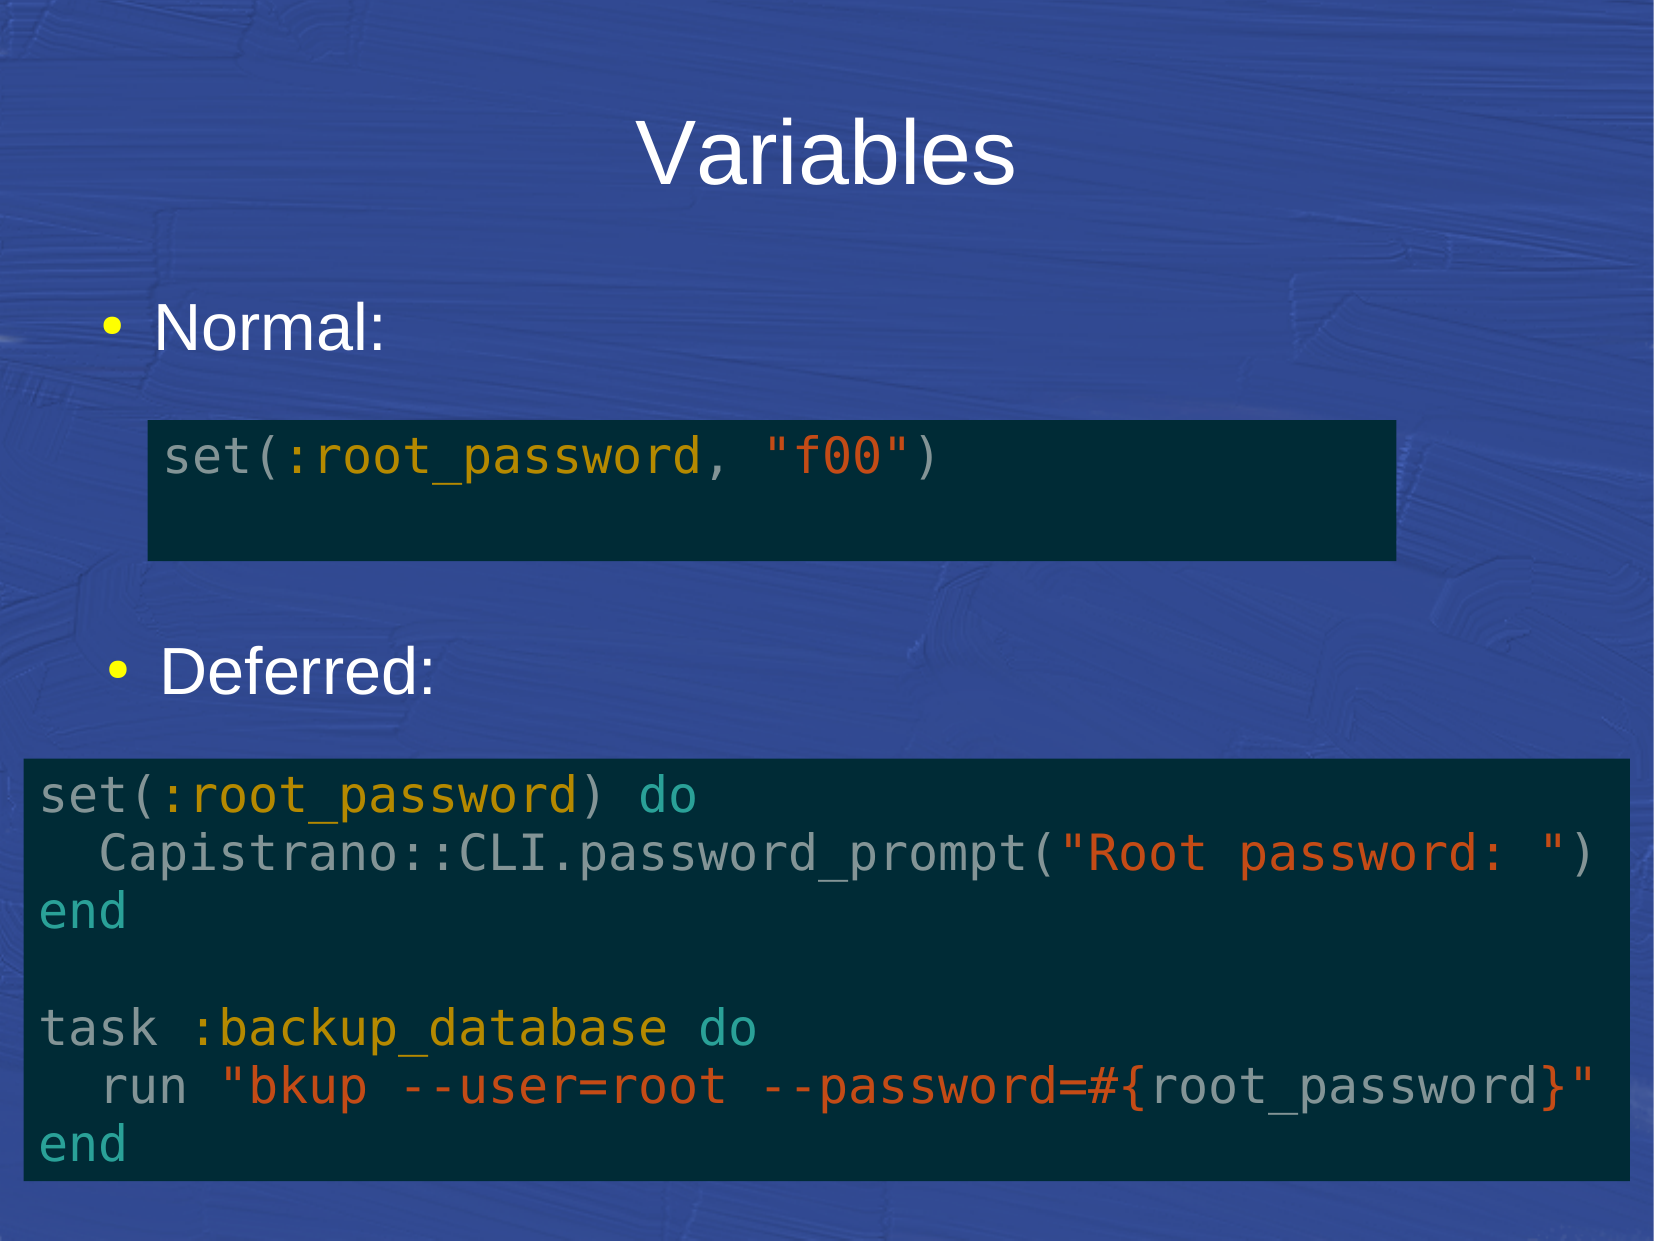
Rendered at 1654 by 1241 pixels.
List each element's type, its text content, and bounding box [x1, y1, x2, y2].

title Variables [82, 56, 1571, 250]
list Normal: [82, 290, 1571, 384]
text_box set(:root_password, "f00") [147, 420, 1397, 562]
text_box Deferred: [88, 633, 532, 709]
text_box set(:root_password) do Capistrano::CLI.password_prompt("Root password: ") end task :backup_database do run "bkup --user=root --password=#{root_password}" end [23, 758, 1630, 1182]
picture [0, 0, 1654, 1241]
